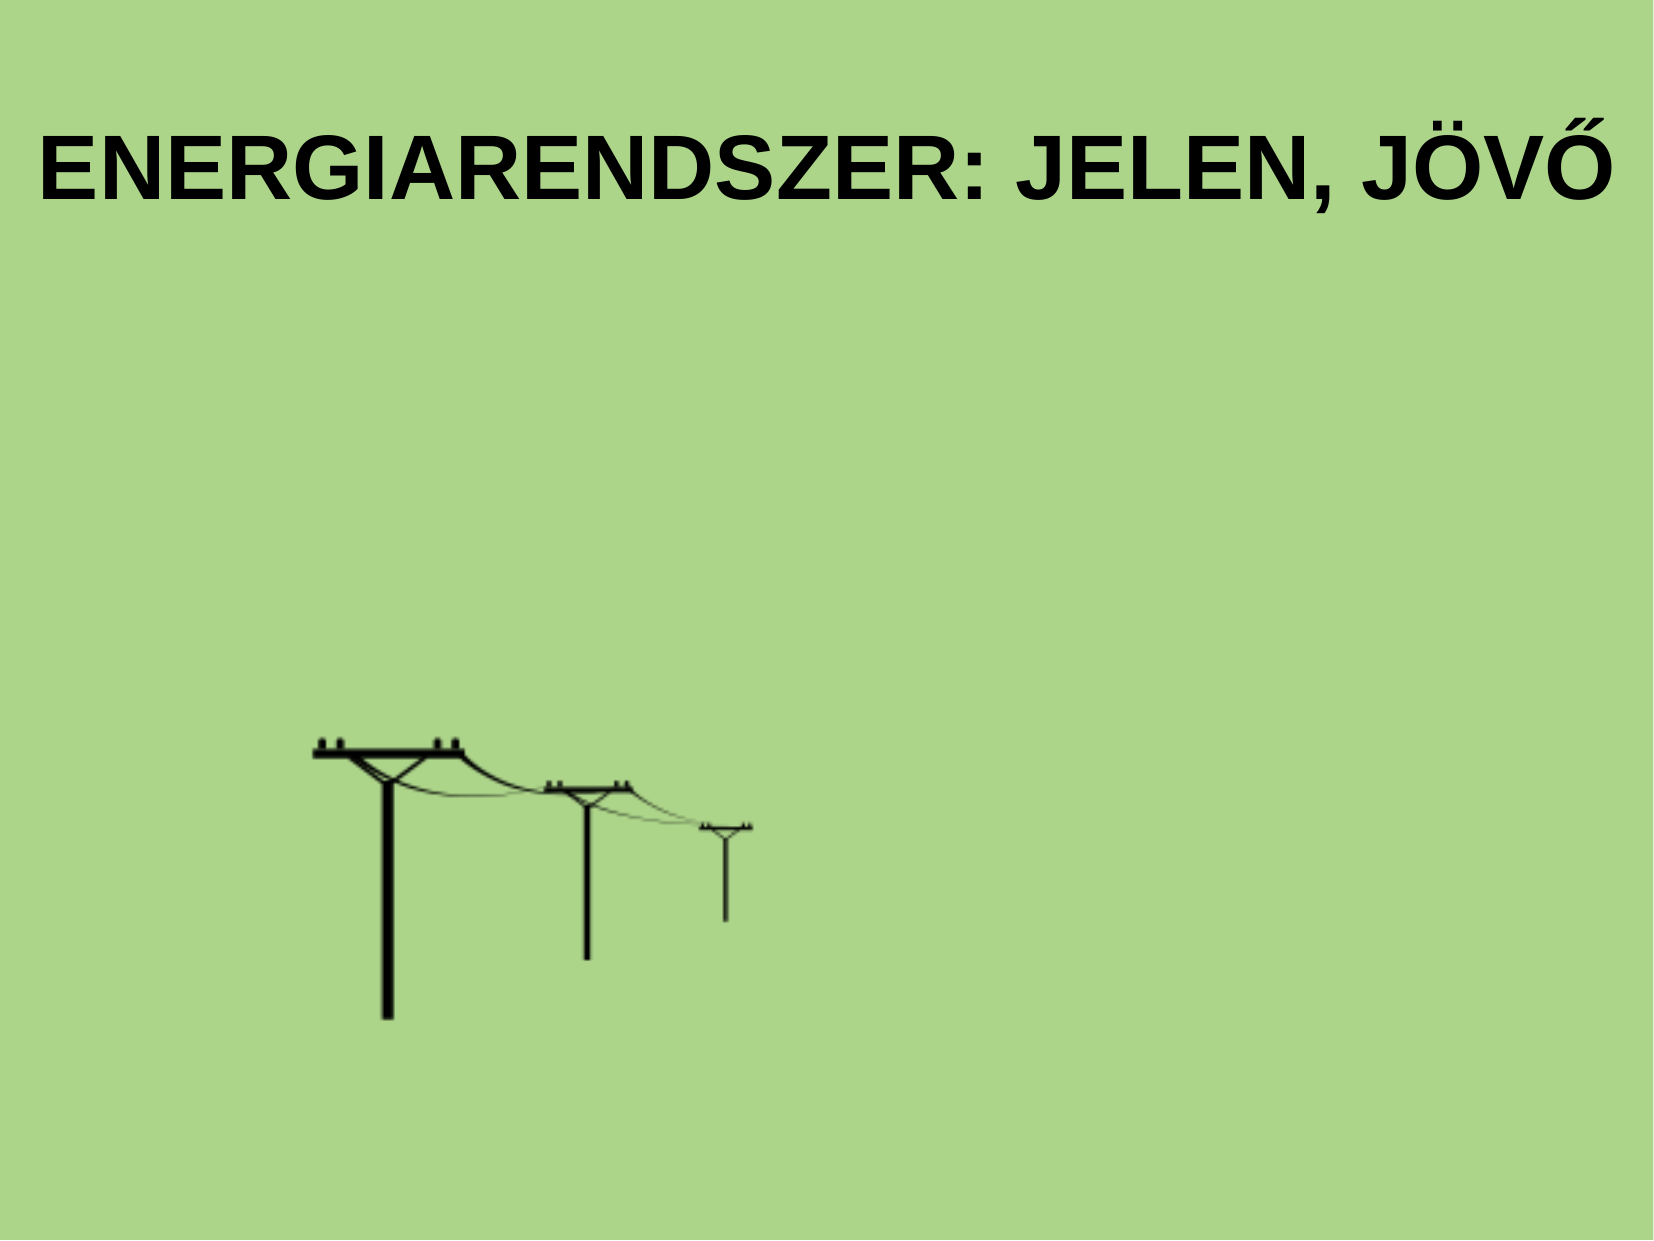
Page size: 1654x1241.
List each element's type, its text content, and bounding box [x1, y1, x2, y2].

text_box ENERGIARENDSZER: JELEN, JÖVŐ [0, 65, 1619, 272]
picture [248, 602, 792, 1146]
